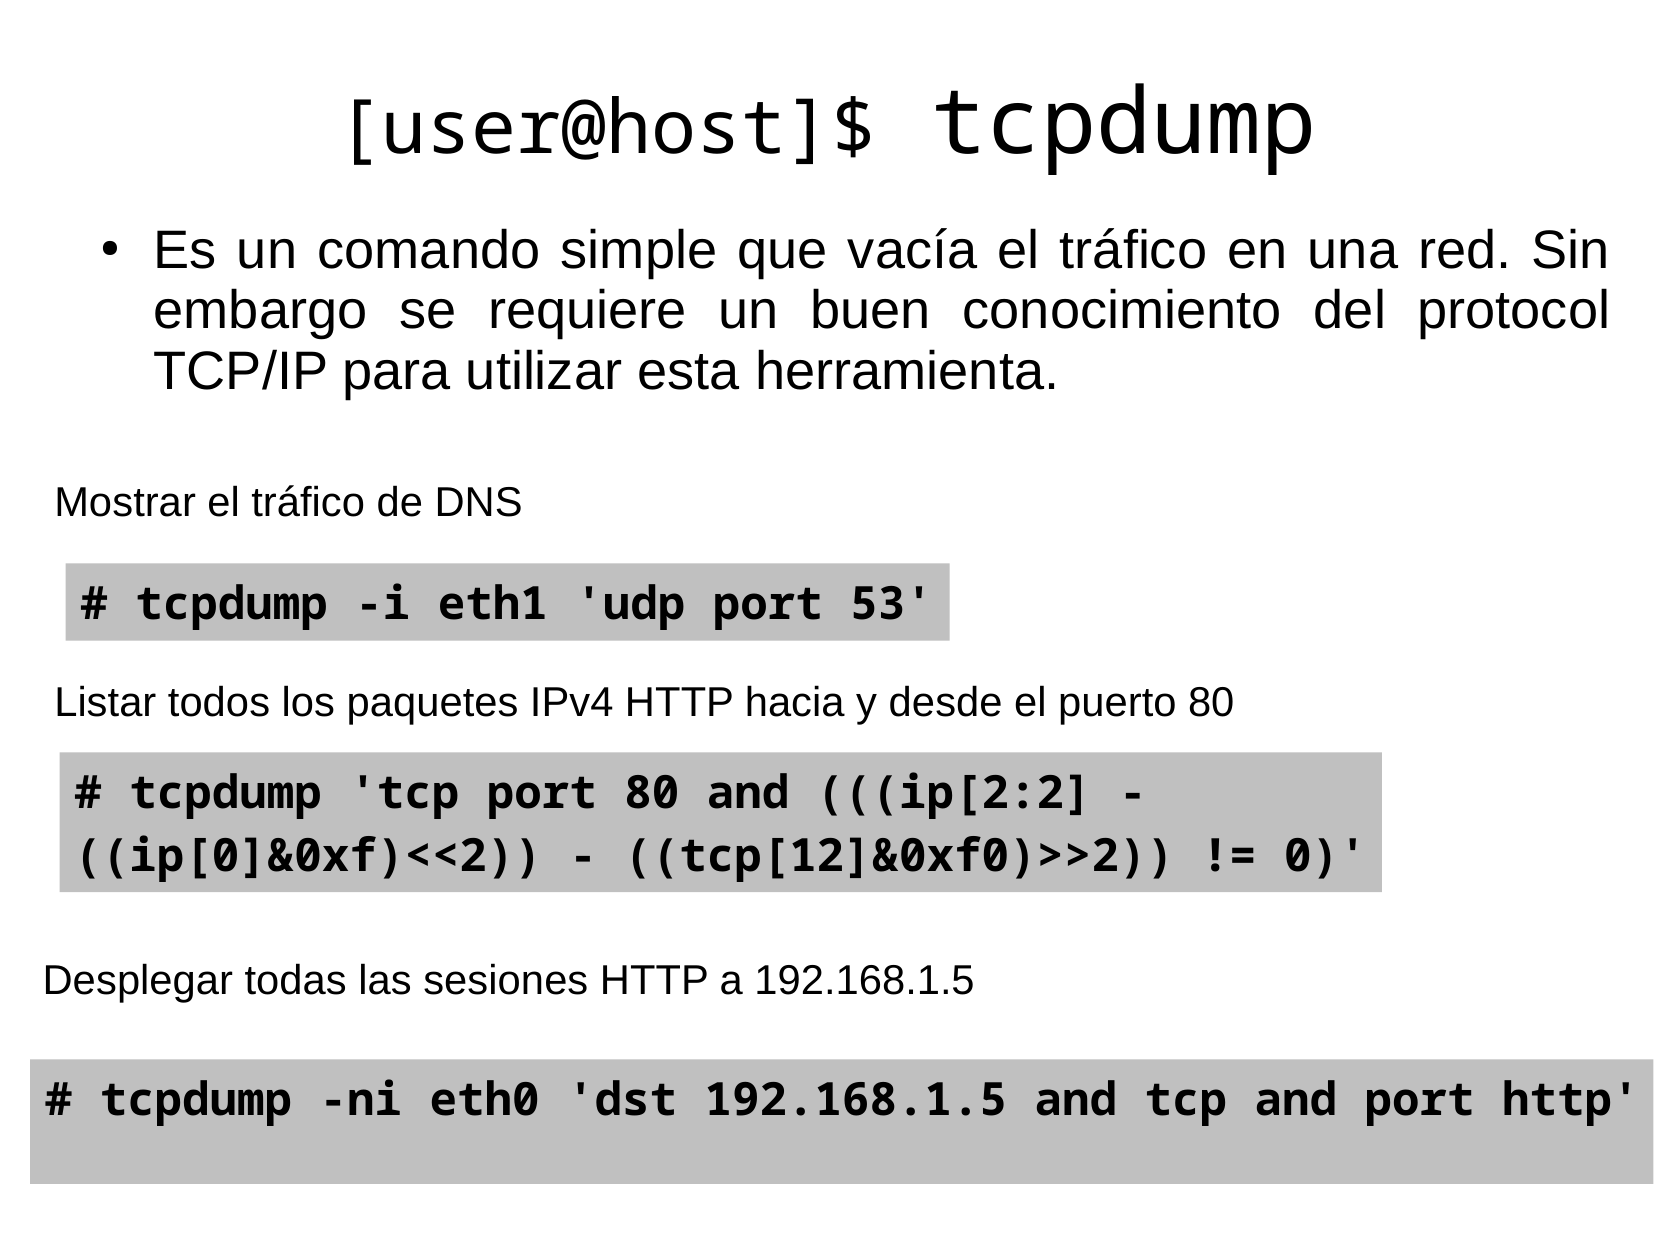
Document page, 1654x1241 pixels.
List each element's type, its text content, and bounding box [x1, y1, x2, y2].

text_box Mostrar el tráfico de DNS [39, 470, 1540, 533]
text_box # tcpdump -i eth1 'udp port 53' [65, 563, 950, 631]
text_box # tcpdump 'tcp port 80 and (((ip[2:2] - ((ip[0]&0xf)<<2)) - ((tcp[12]&0xf0)>>2)) != 0)' [59, 752, 1380, 877]
text_box Listar todos los paquetes IPv4 HTTP hacia y desde el puerto 80 [39, 671, 1540, 734]
text_box Desplegar todas las sesiones HTTP a 192.168.1.5 [27, 949, 1528, 1011]
list Es un comando simple que vacía el tráfico en una red. Sin embargo se requiere un buen conocimiento del protocol TCP/IP para utilizar esta herramienta. [82, 219, 1613, 417]
text_box # tcpdump -ni eth0 'dst 192.168.1.5 and tcp and port http' [30, 1059, 1635, 1184]
title [user@host]$ tcpdump [82, 49, 1571, 188]
